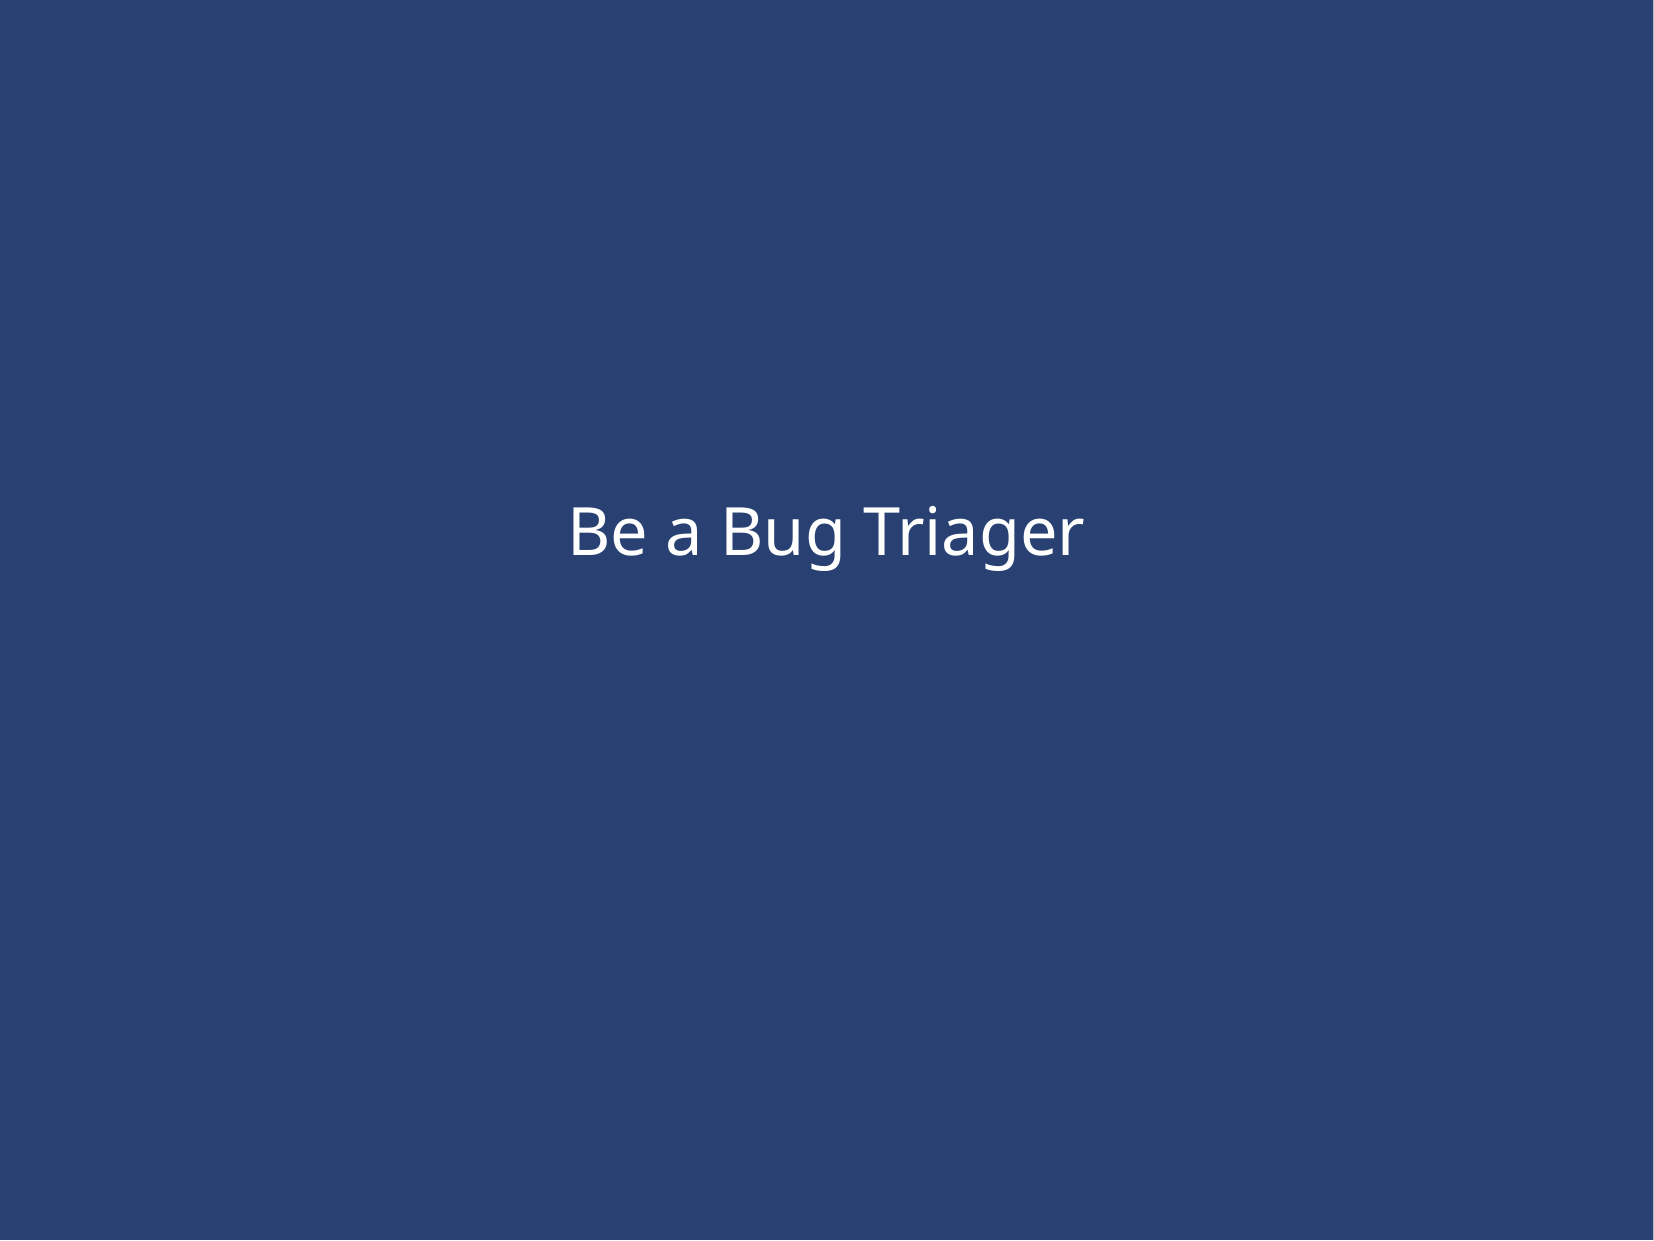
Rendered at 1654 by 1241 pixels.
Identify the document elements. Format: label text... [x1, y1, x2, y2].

subtitle Be a Bug Triager [82, 49, 1571, 1109]
